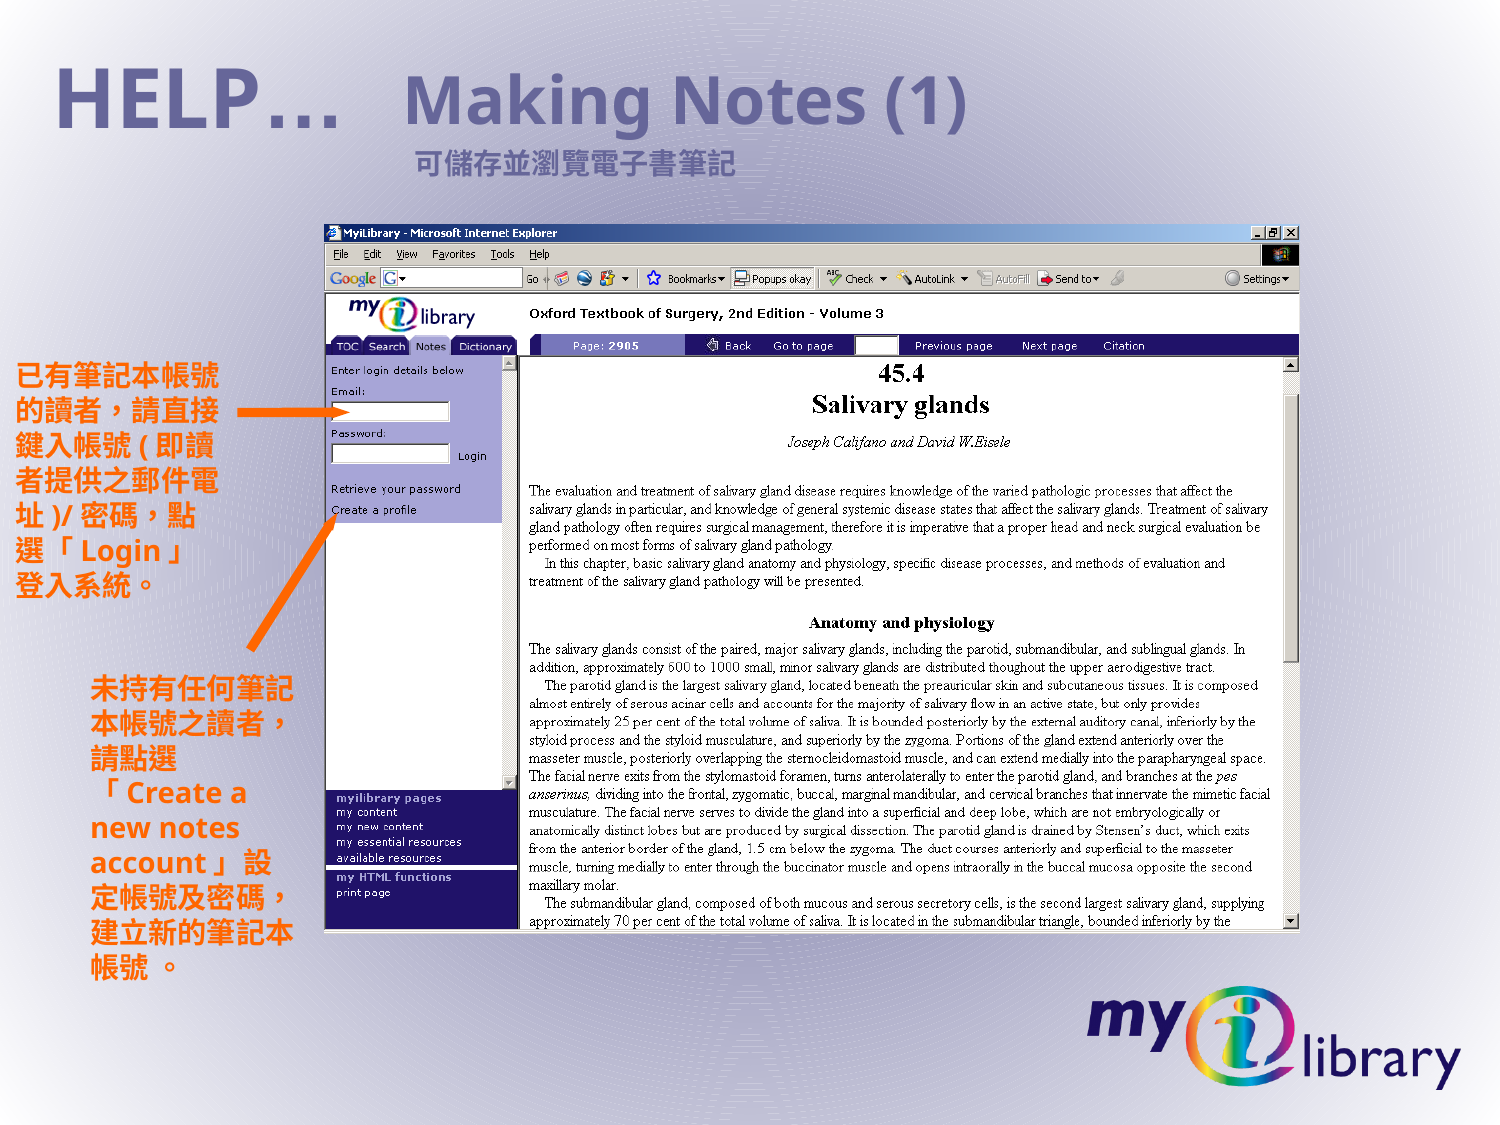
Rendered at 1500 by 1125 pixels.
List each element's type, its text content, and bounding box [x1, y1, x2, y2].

text_box 可儲存並瀏覽電子書筆記 [399, 137, 1325, 188]
picture [324, 224, 1300, 934]
text_box 已有筆記本帳號的讀者，請直接鍵入帳號(即讀者提供之郵件電址)/密碼，點選「Login」登入系統。 [0, 350, 238, 610]
text_box 未持有任何筆記本帳號之讀者，請點選「Create a new notes account」設定帳號及密碼，建立新的筆記本帳號 。 [75, 662, 313, 957]
text_box Making Notes (1) [387, 50, 1101, 146]
